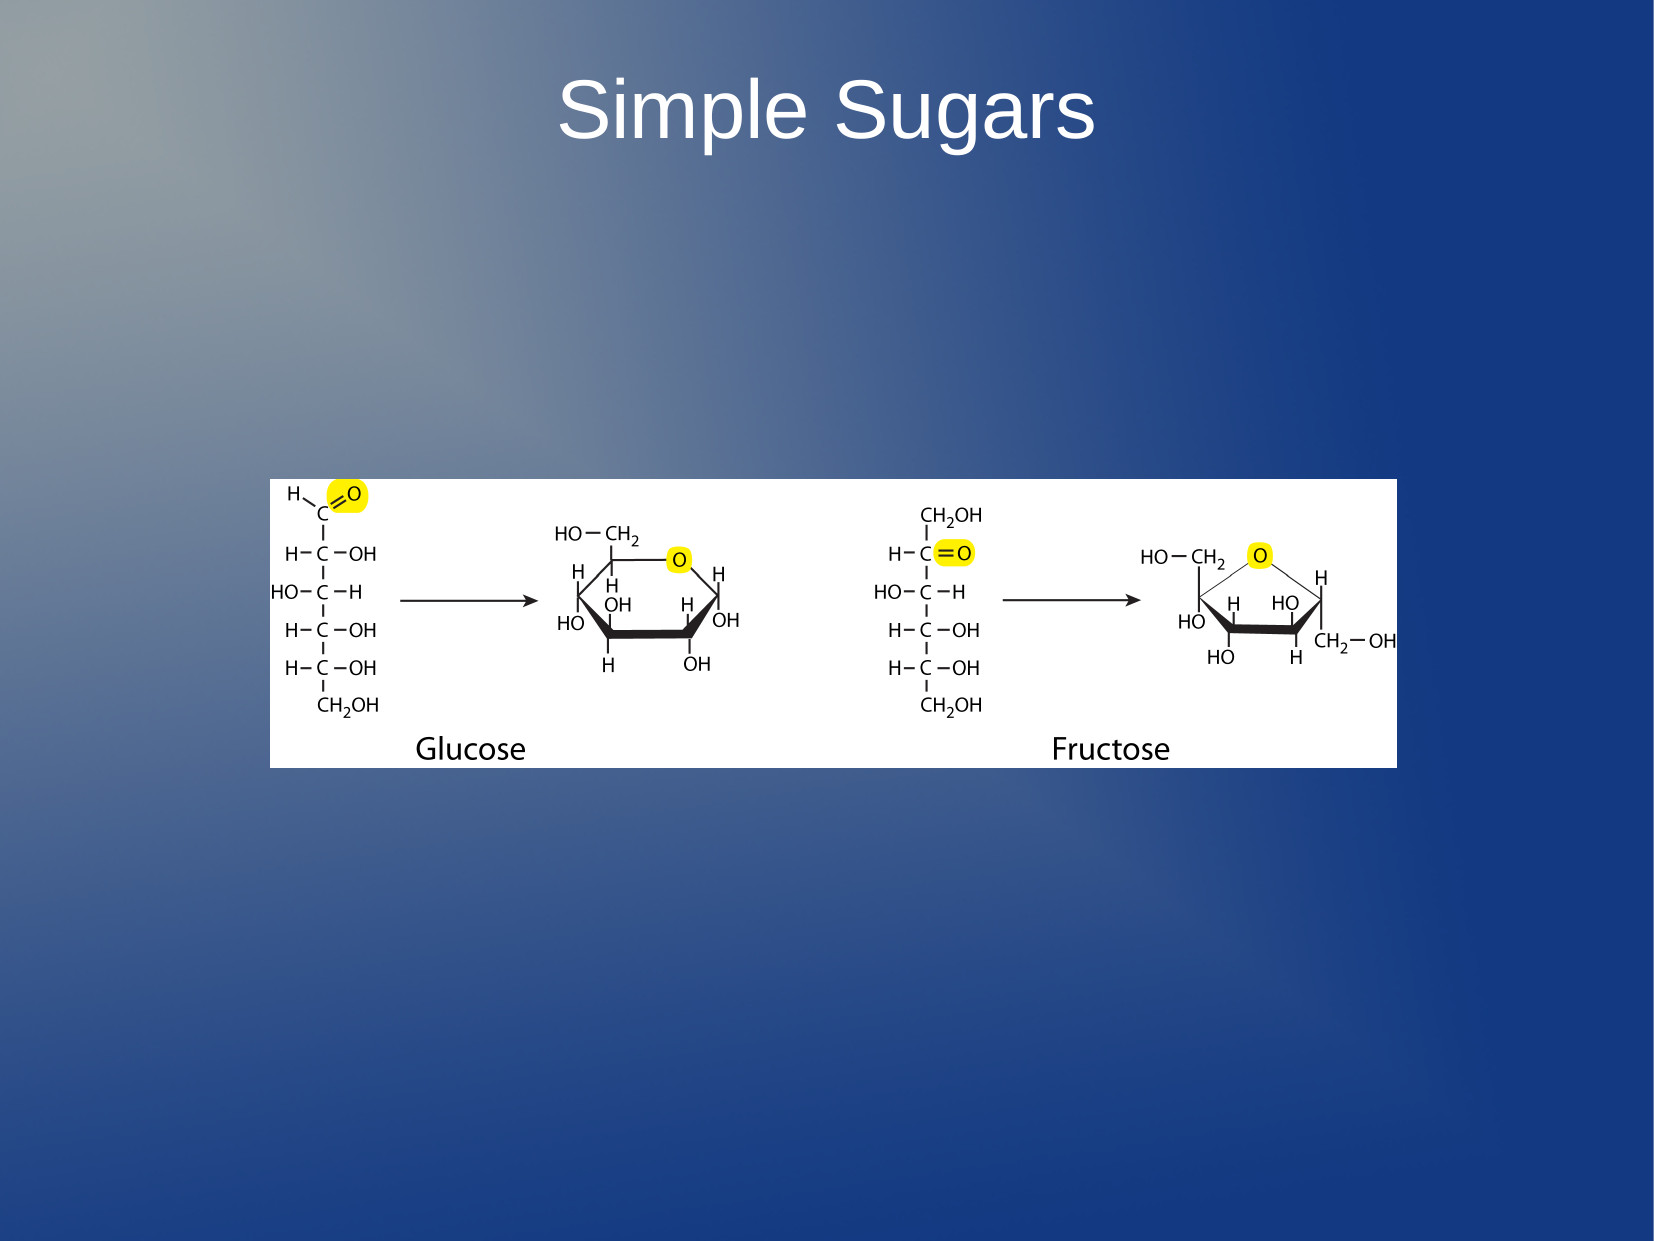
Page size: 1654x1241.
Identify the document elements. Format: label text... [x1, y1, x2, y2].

picture [0, 0, 1654, 1241]
title Simple Sugars [82, 39, 1571, 181]
